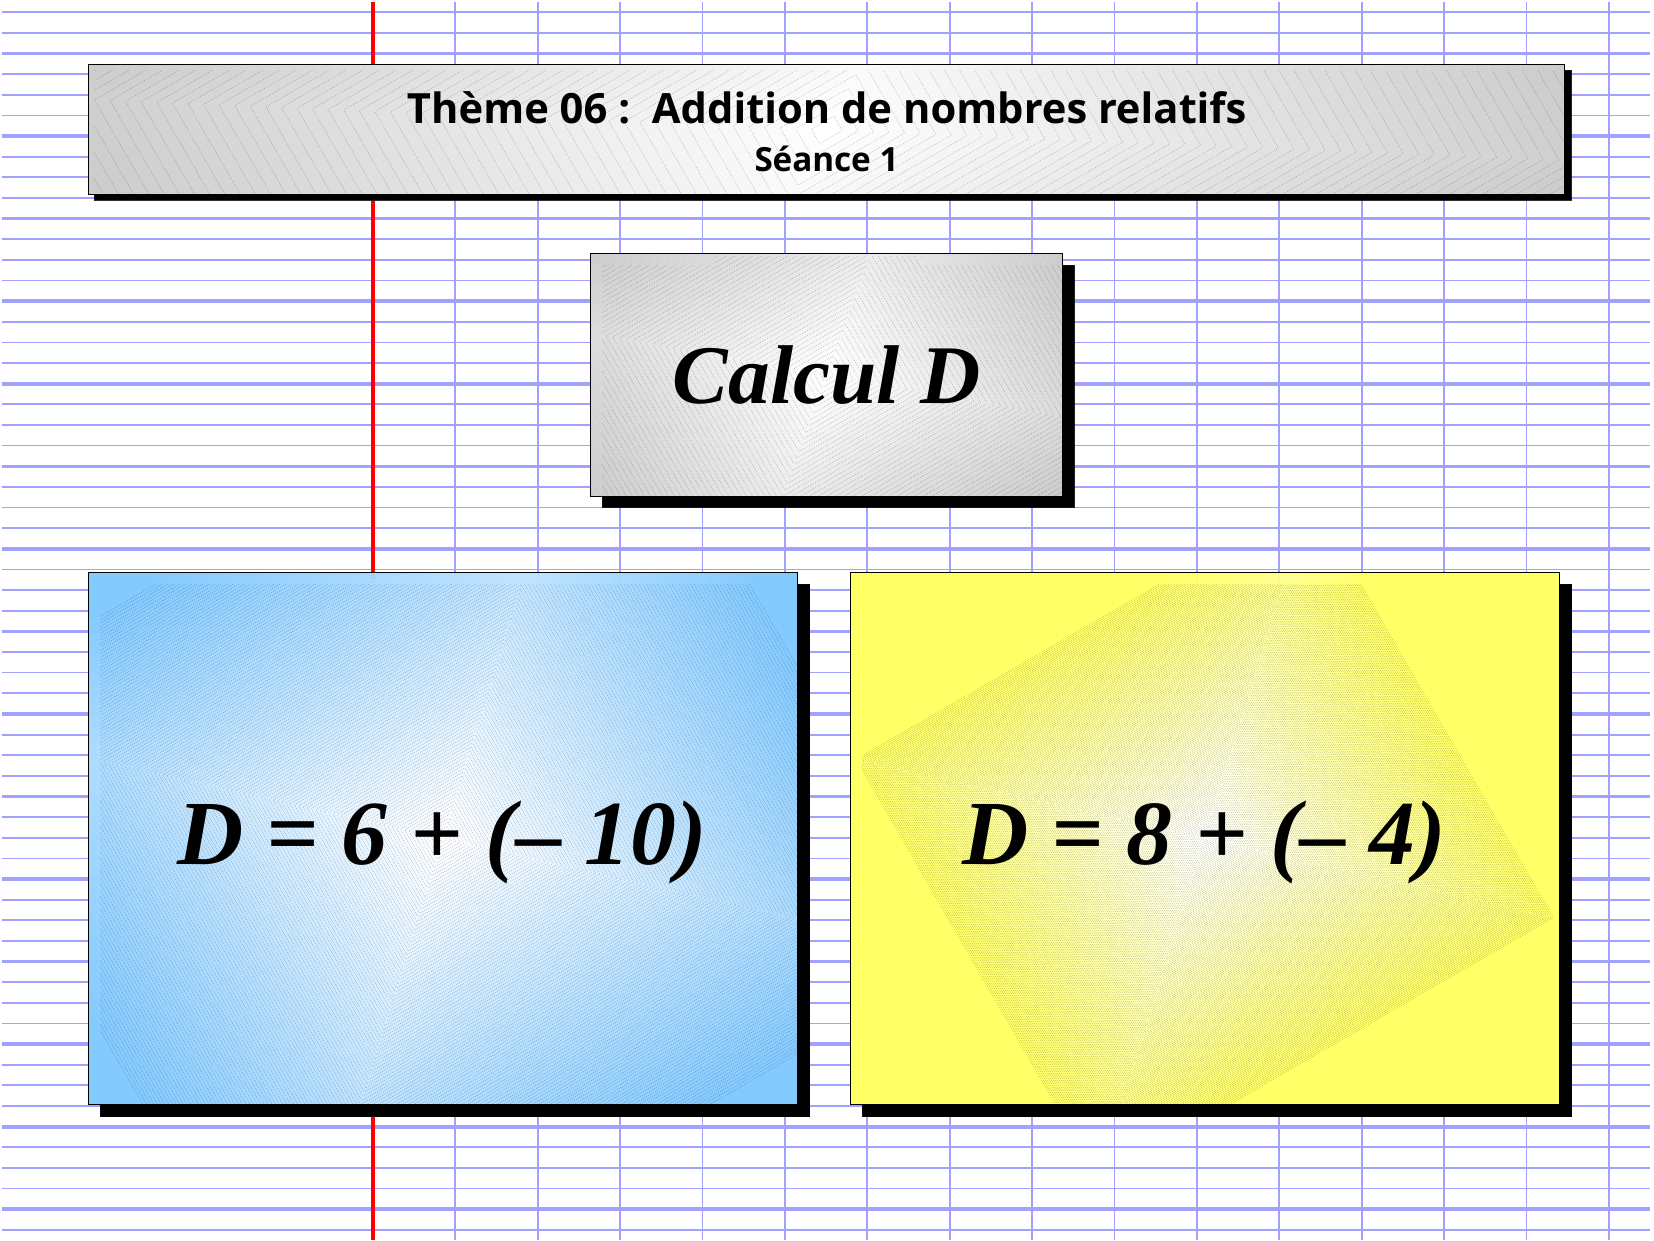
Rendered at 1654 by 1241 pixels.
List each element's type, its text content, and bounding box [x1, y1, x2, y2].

text_box D = 6 + (– 10) [88, 572, 798, 1105]
picture [0, 0, 1654, 1241]
text_box Calcul D [590, 253, 1063, 497]
text_box Thème 06 : Addition de nombres relatifs Séance 1 [88, 64, 1565, 195]
text_box D = 8 + (– 4) [850, 572, 1560, 1105]
